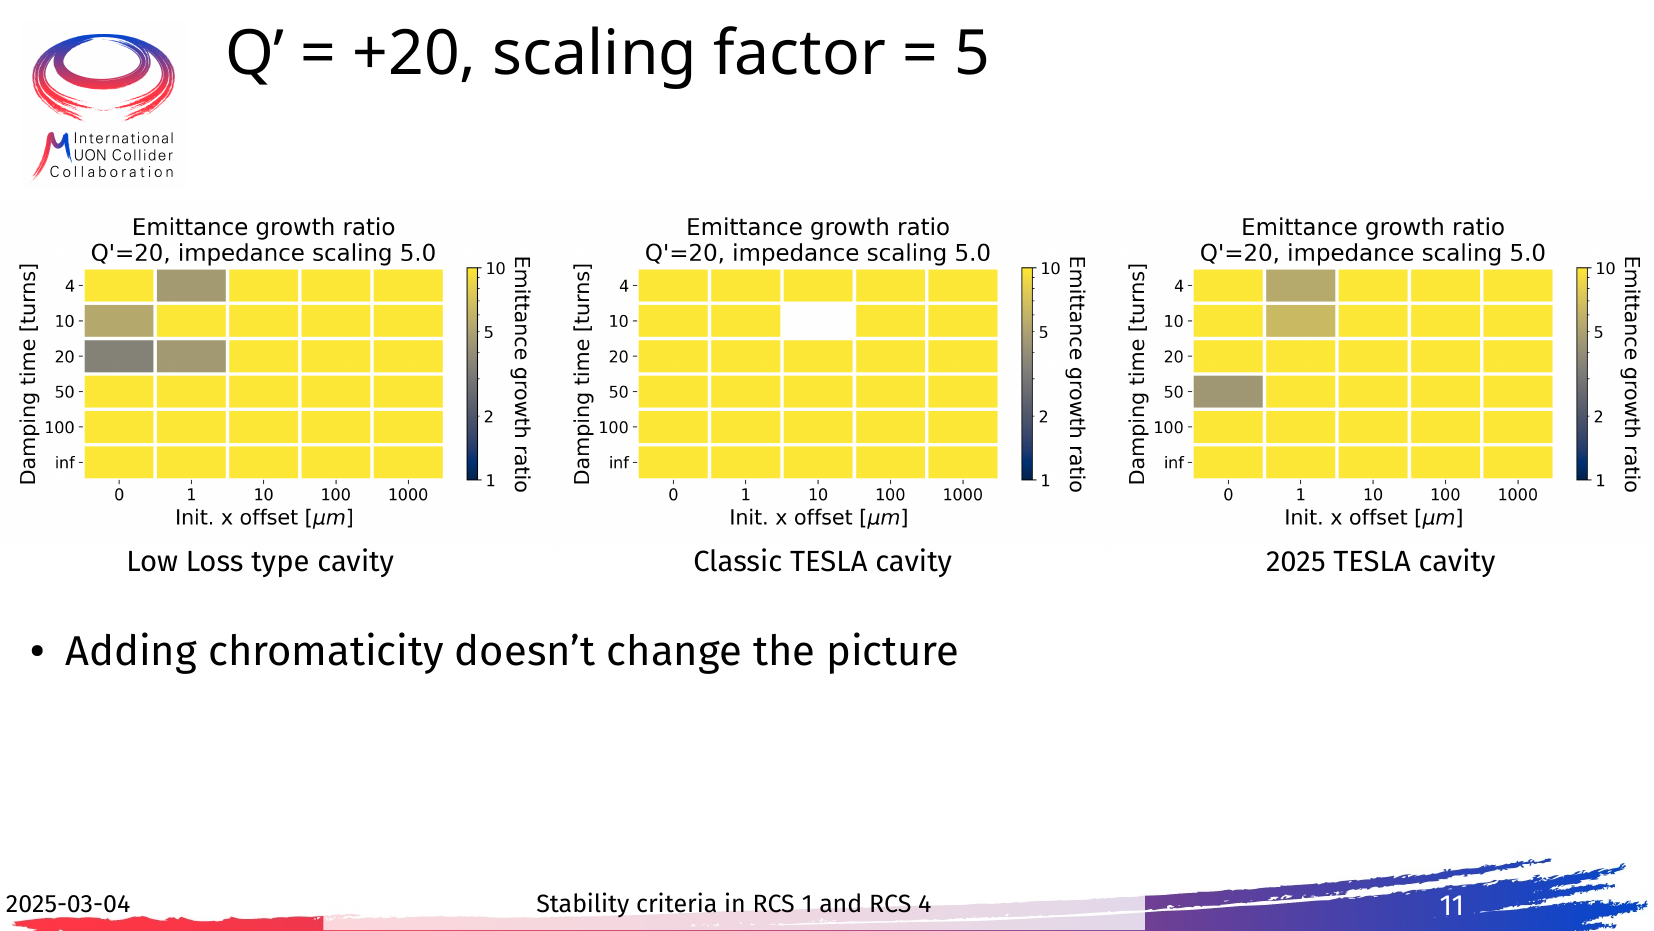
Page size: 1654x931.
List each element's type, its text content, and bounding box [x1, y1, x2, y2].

title Q’ = +20, scaling factor = 5 [225, 7, 1571, 196]
text_box Low Loss type cavity [111, 536, 410, 587]
picture [0, 196, 1654, 551]
picture [0, 848, 323, 931]
picture [21, 21, 188, 189]
picture [1145, 848, 1654, 931]
picture [9, 903, 15, 910]
text_box 2025 TESLA cavity [1251, 536, 1511, 587]
text_box Adding chromaticity doesn’t change the picture [15, 619, 1651, 922]
text_box Classic TESLA cavity [678, 536, 968, 587]
